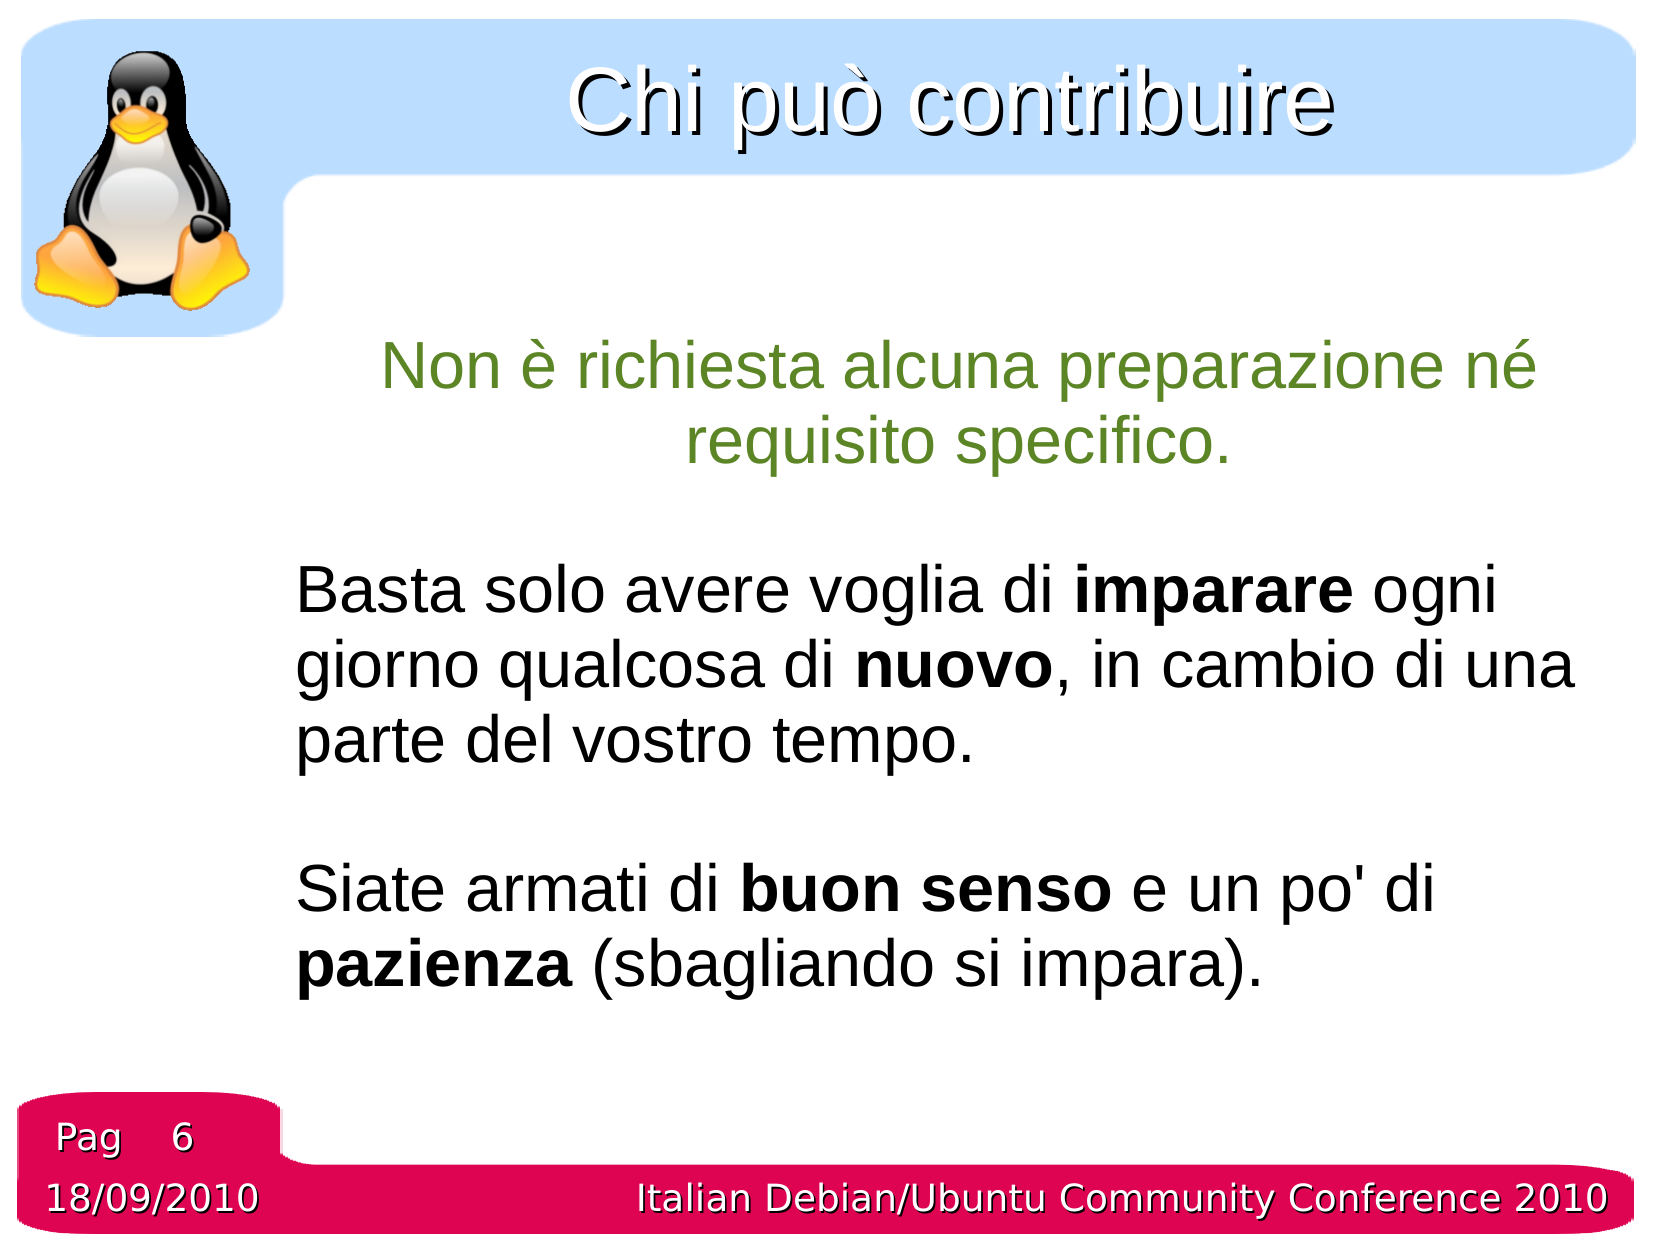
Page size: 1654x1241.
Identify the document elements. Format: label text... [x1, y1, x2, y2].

text_box Italian Debian/Ubuntu Community Conference 2010 [621, 1169, 1625, 1241]
picture [21, 19, 1636, 337]
text_box 18/09/2010 [29, 1169, 284, 1241]
text_box Pag <numero> [41, 1108, 394, 1182]
subtitle Non è richiesta alcuna preparazione né requisito specifico. Basta solo avere voglia di imparare ogni giorno qualcosa di nuovo, in cambio di una parte del vostro tempo. Siate armati di buon senso e un po' di pazienza (sbagliando si impara). [295, 206, 1625, 1123]
title Chi può contribuire [265, 3, 1636, 196]
picture [17, 1092, 295, 1234]
picture [284, 1092, 1634, 1234]
